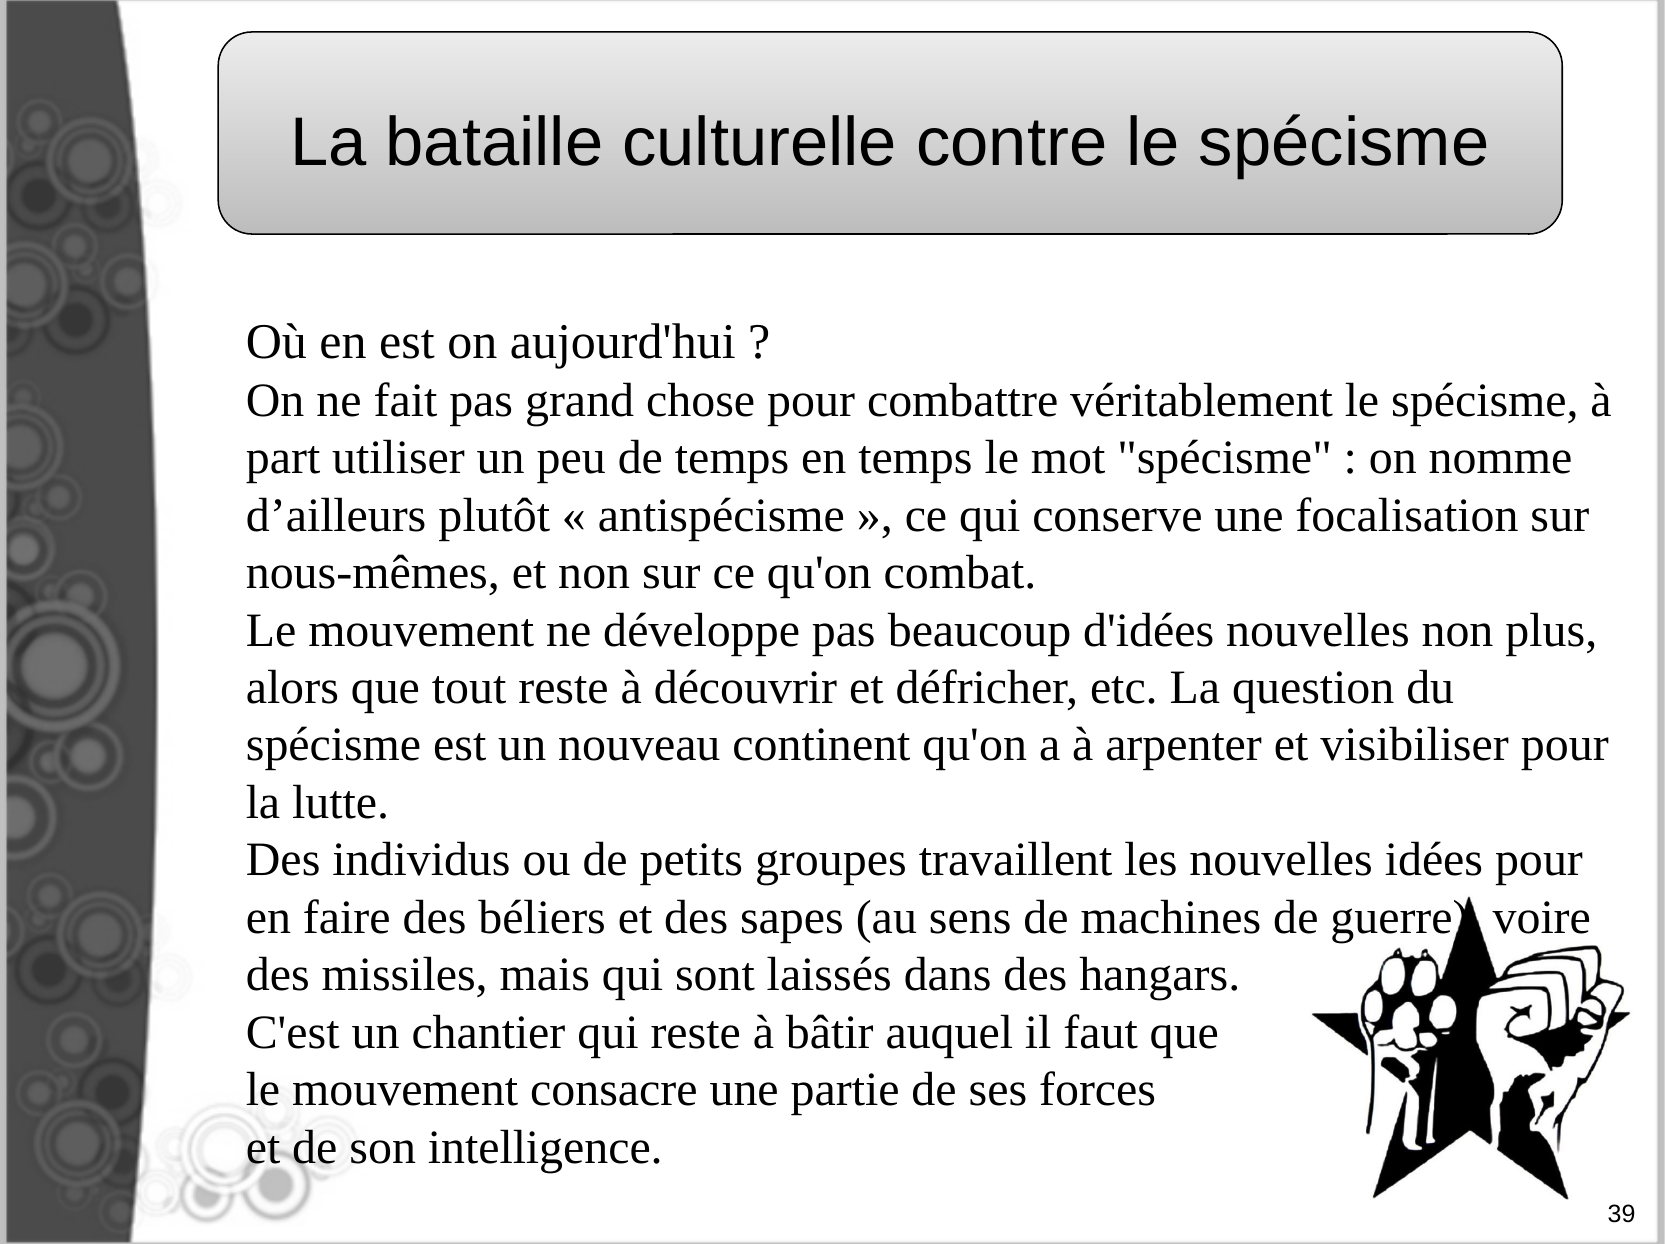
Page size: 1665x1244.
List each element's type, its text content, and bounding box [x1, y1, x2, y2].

picture [3, 0, 1662, 1244]
text_box [218, 31, 1563, 235]
text_box Où en est on aujourd'hui ? On ne fait pas grand chose pour combattre véritablement le spécisme, à part utiliser un peu de temps en temps le mot "spécisme" : on nomme d’ailleurs plutôt « antispécisme », ce qui conserve une focalisation sur nous-mêmes, et non sur ce qu'on combat. Le mouvement ne développe pas beaucoup d'idées nouvelles non plus, alors que tout reste à découvrir et défricher, etc. La question du spécisme est un nouveau continent qu'on a à arpenter et visibiliser pour la lutte. Des individus ou de petits groupes travaillent les nouvelles idées pour en faire des béliers et des sapes (au sens de machines de guerre), voire des missiles, mais qui sont laissés dans des hangars. C'est un chantier qui reste à bâtir auquel il faut que le mouvement consacre une partie de ses forces et de son intelligence. [237, 299, 1625, 1244]
text_box 39 [1297, 1189, 1644, 1236]
text_box La bataille culturelle contre le spécisme [228, 88, 1553, 187]
